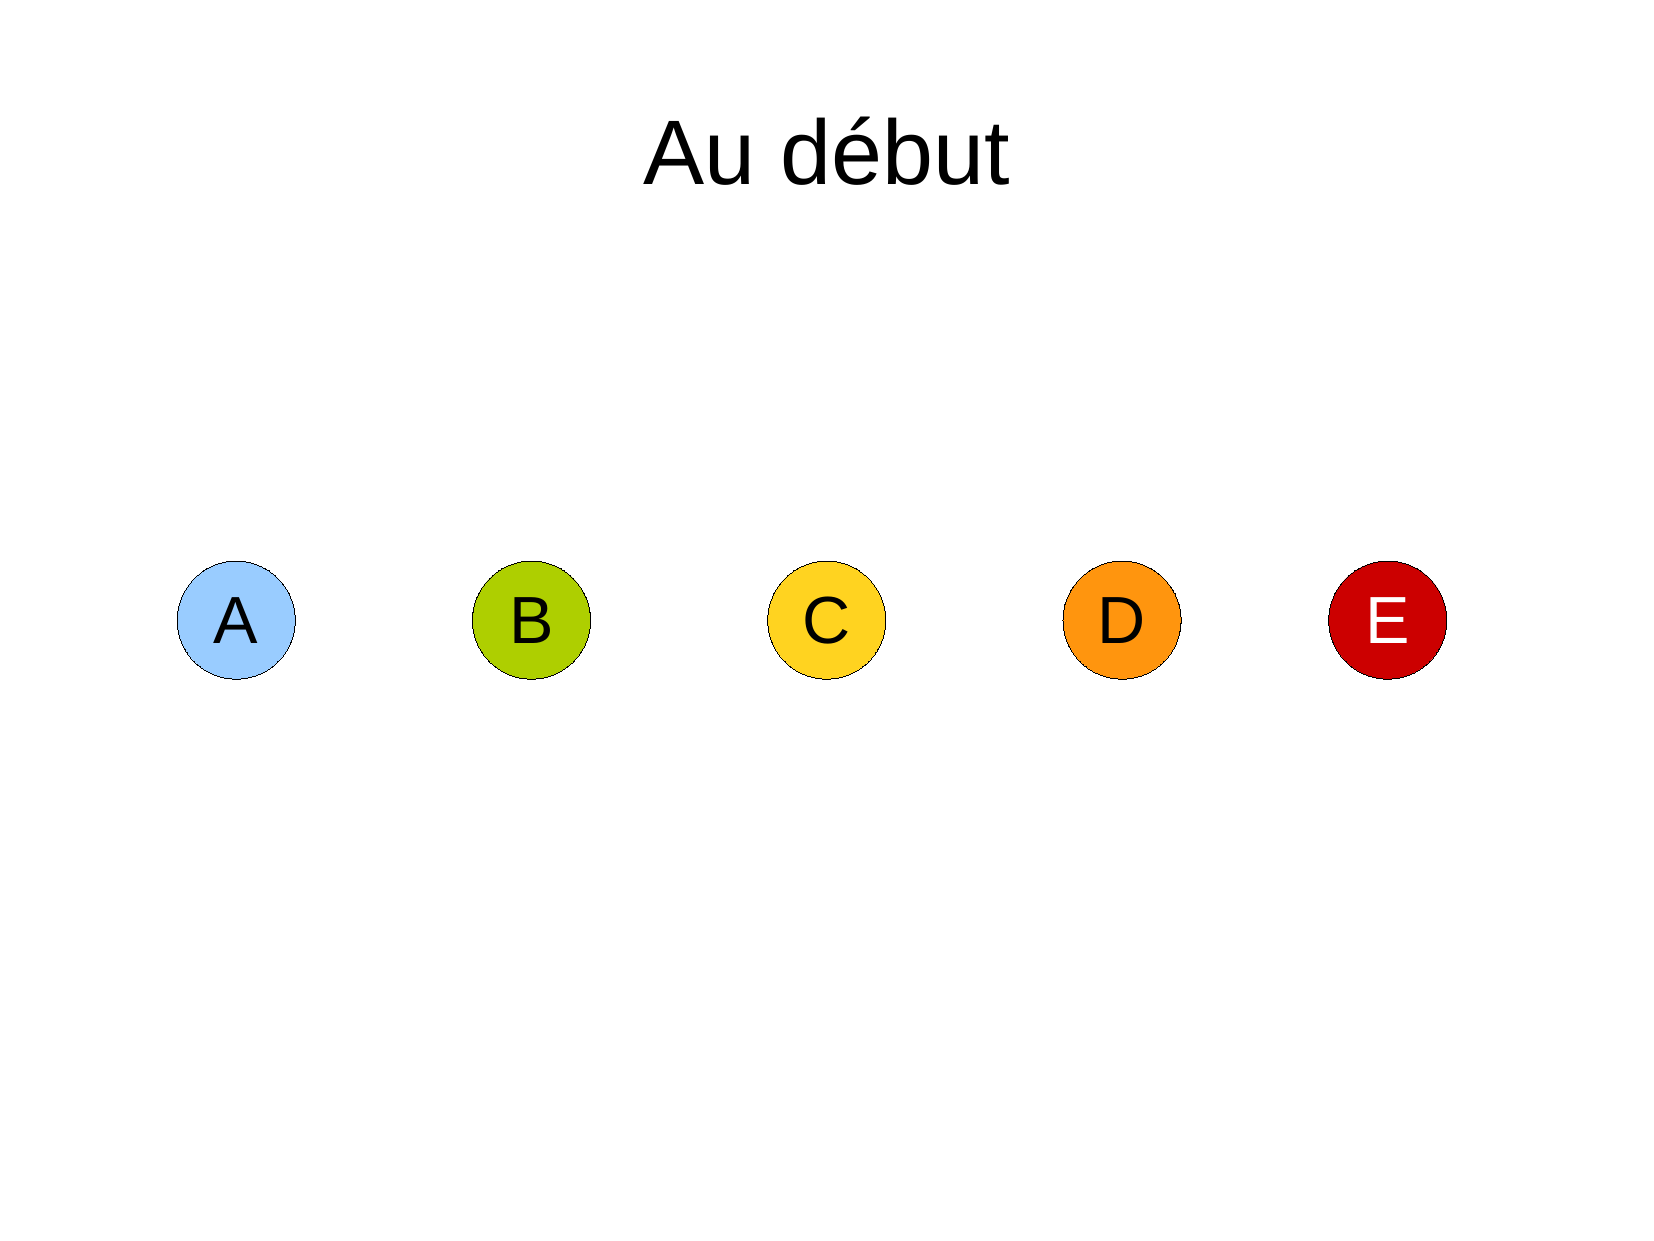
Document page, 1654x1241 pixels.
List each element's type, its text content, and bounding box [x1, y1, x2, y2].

text_box A [177, 561, 296, 680]
text_box C [767, 561, 886, 680]
text_box D [1062, 561, 1182, 680]
text_box B [472, 561, 591, 680]
text_box E [1328, 561, 1447, 680]
title Au début [82, 49, 1571, 257]
